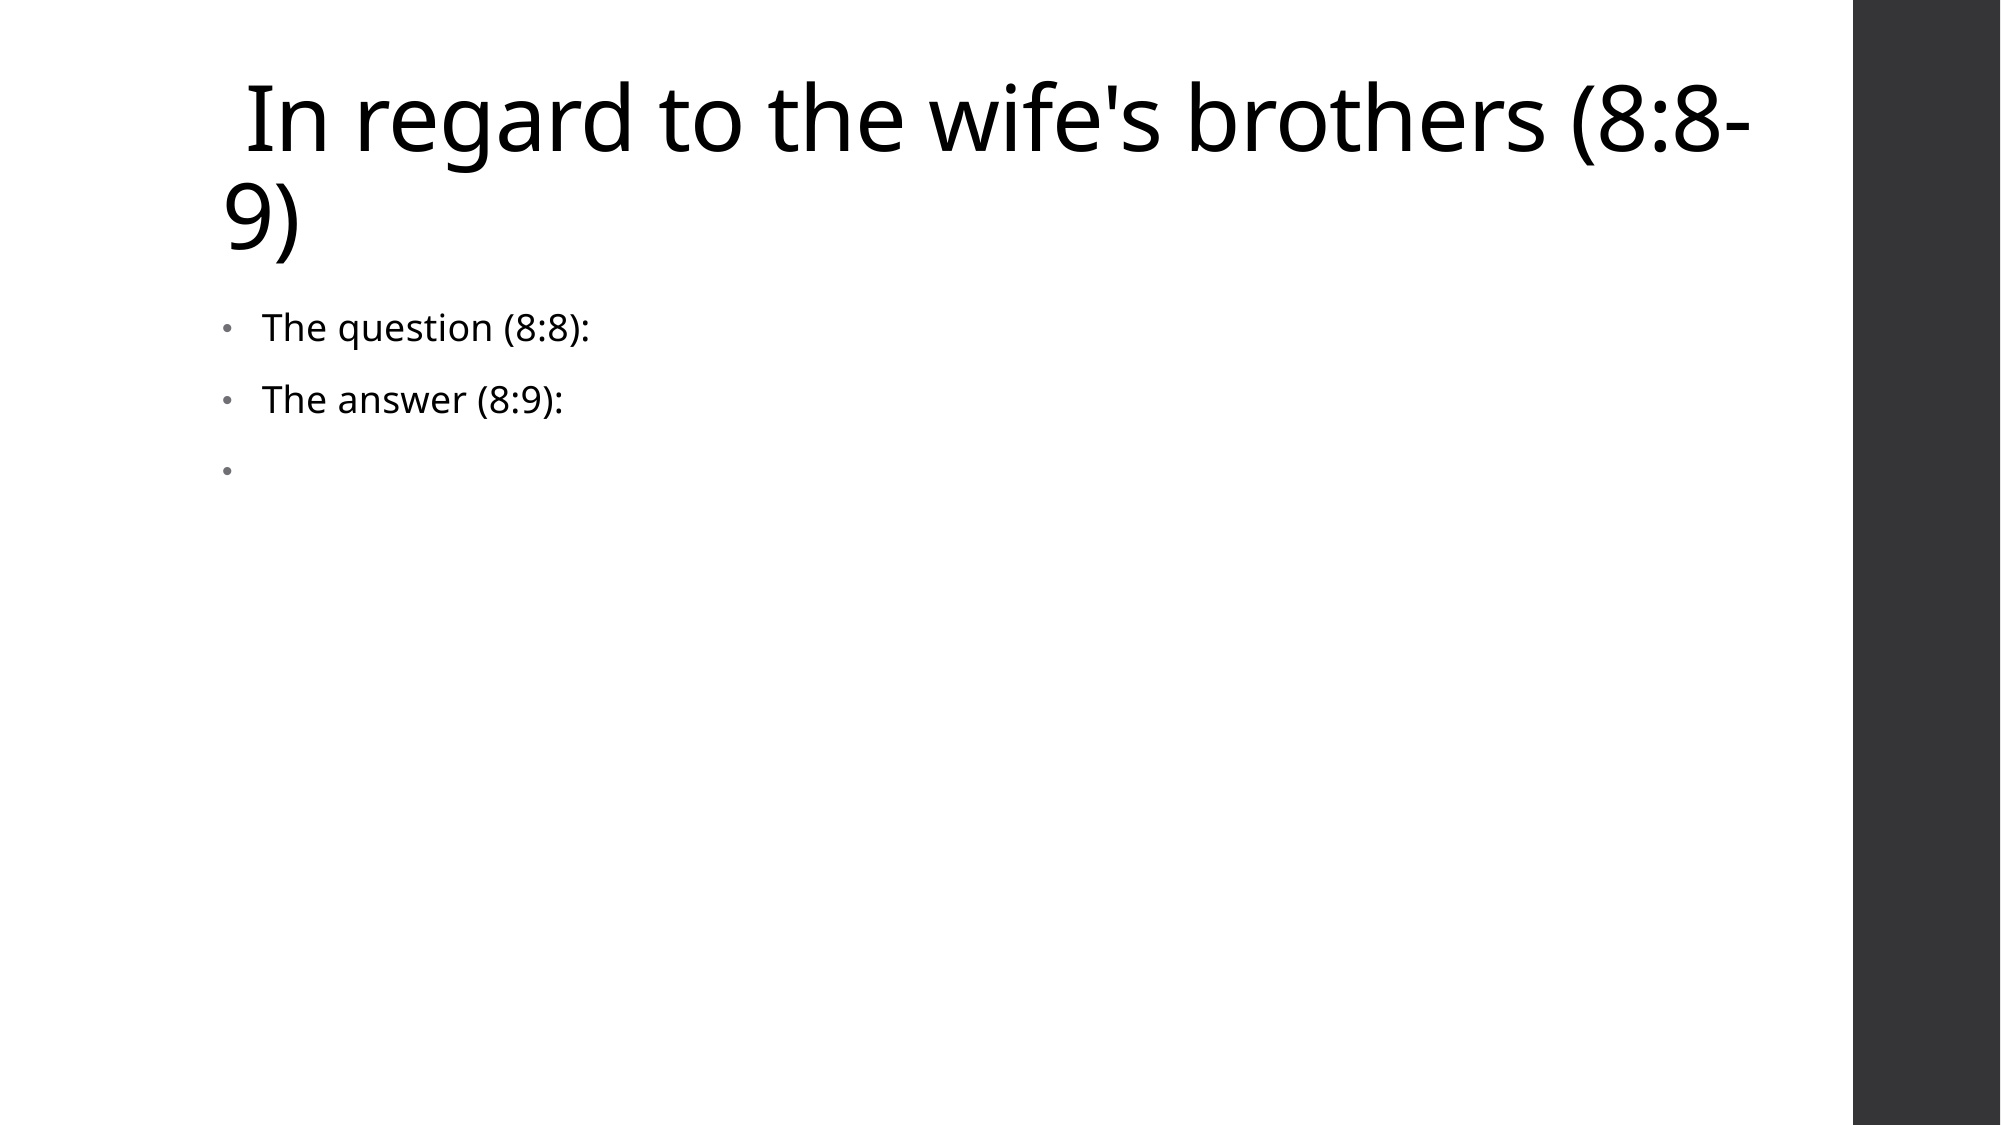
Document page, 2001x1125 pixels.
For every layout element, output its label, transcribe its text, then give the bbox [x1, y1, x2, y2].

list The question (8:8): The answer (8:9): [206, 299, 1617, 1014]
title In regard to the wife's brothers (8:8-9) [206, 60, 1797, 278]
